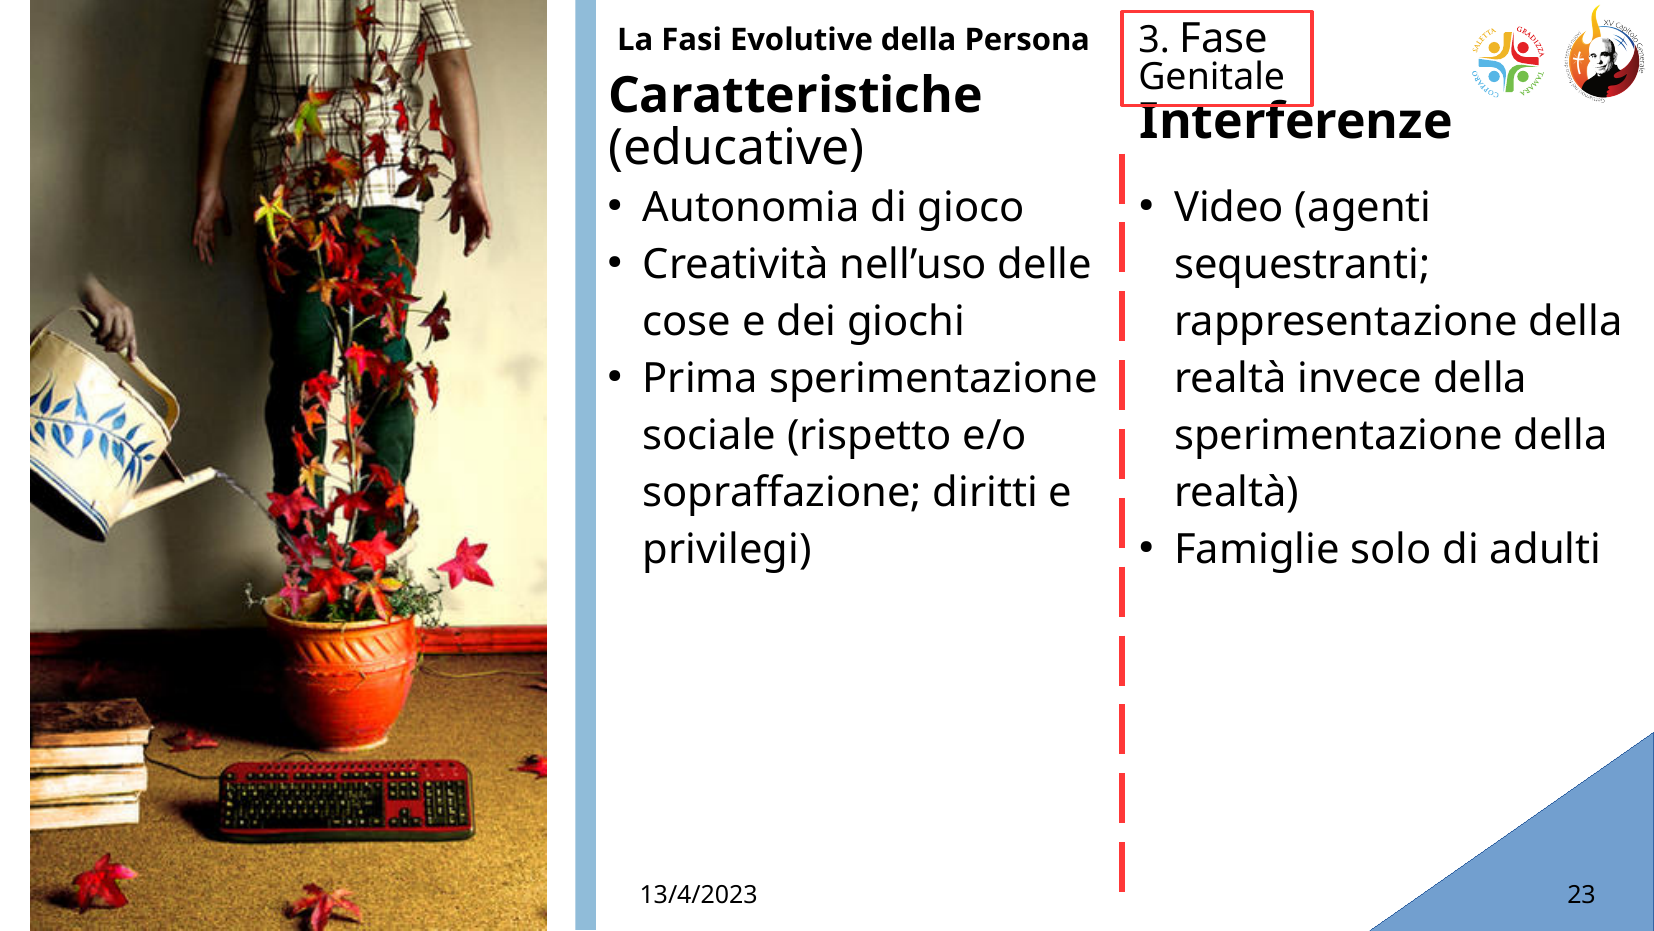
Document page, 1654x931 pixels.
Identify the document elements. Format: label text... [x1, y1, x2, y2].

subtitle Autonomia di gioco Creatività nell’uso delle cose e dei giochi Prima sperimentazione sociale (rispetto e/o sopraffazione; diritti e privilegi) [607, 177, 1110, 873]
title Caratteristiche (educative) [608, 70, 1111, 178]
picture [30, 0, 547, 931]
picture [1563, 4, 1646, 103]
text_box Video (agenti sequestranti; rappresentazione della realtà invece della sperimentazione della realtà) Famiglie solo di adulti [1138, 177, 1641, 873]
text_box 3. Fase Genitale [1122, 11, 1313, 98]
title Interferenze [1139, 69, 1642, 177]
text_box La Fasi Evolutive della Persona [602, 9, 1335, 63]
title Interferenze [1139, 98, 1310, 104]
